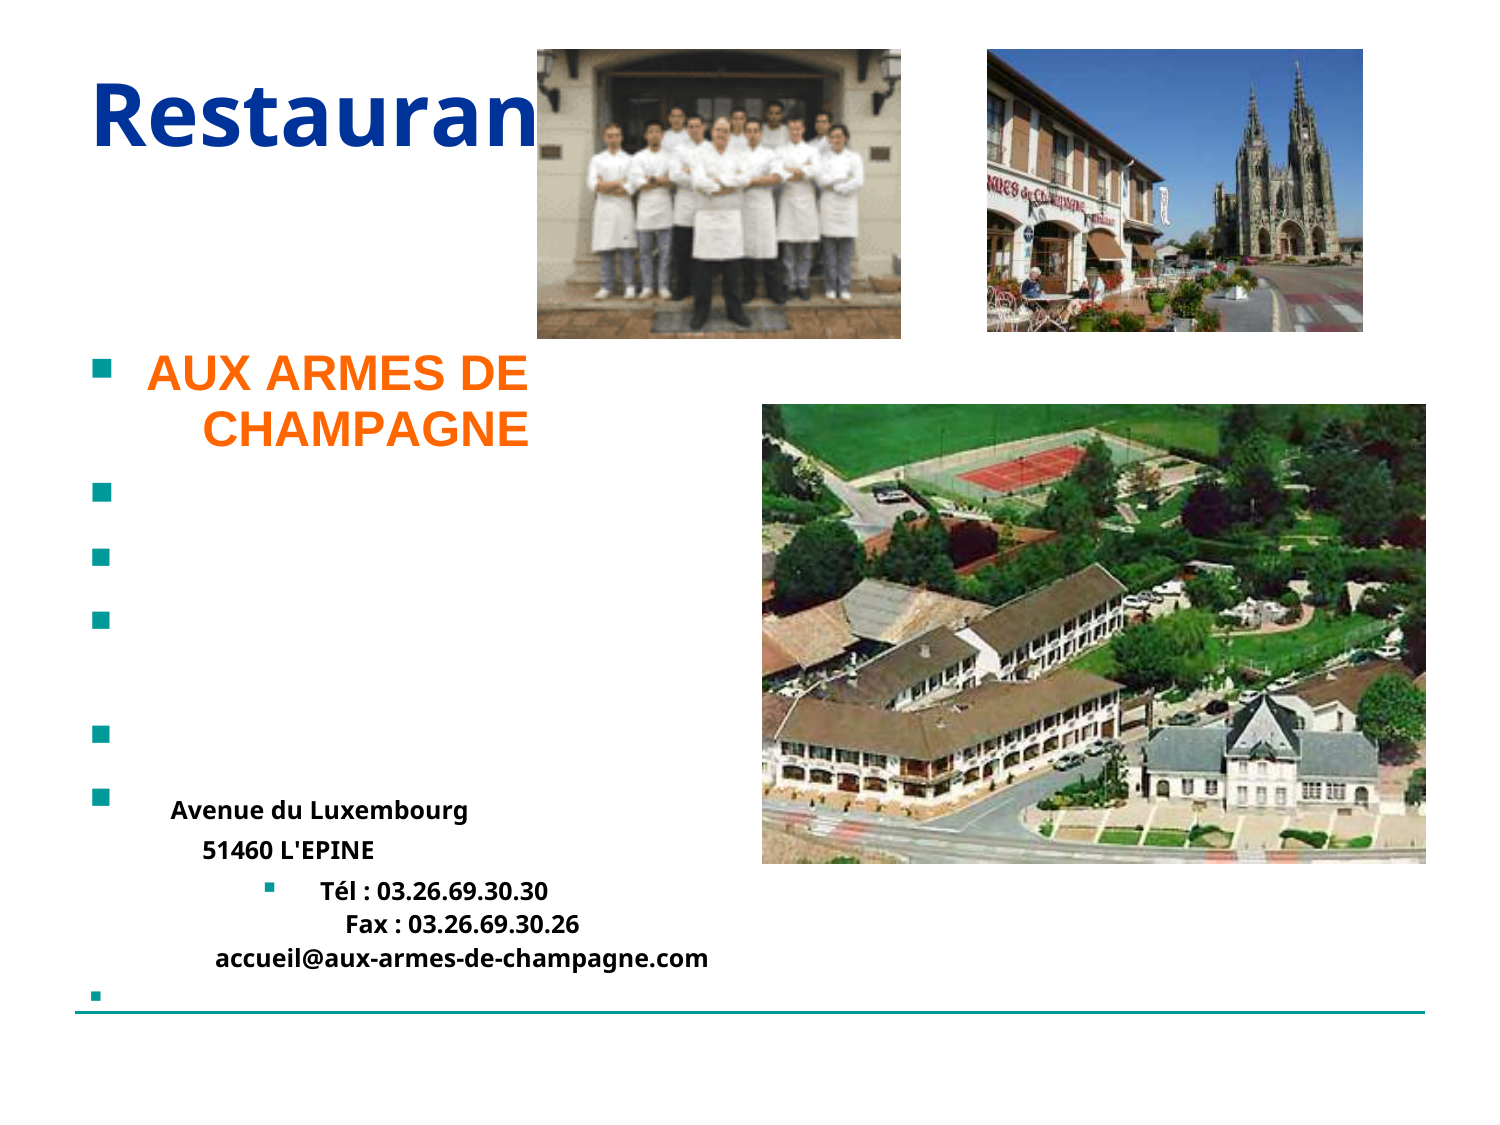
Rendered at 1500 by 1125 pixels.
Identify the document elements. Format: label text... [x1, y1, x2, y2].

title Restaurant [75, 45, 1426, 233]
picture [987, 49, 1363, 332]
list AUX ARMES DE CHAMPAGNE Avenue du Luxembourg 51460 L'EPINE Tél : 03.26.69.30.30 Fax : 03.26.69.30.26 accueil@aux-armes-de-champagne.com [75, 337, 738, 1049]
picture [762, 404, 1426, 864]
picture [537, 49, 901, 339]
